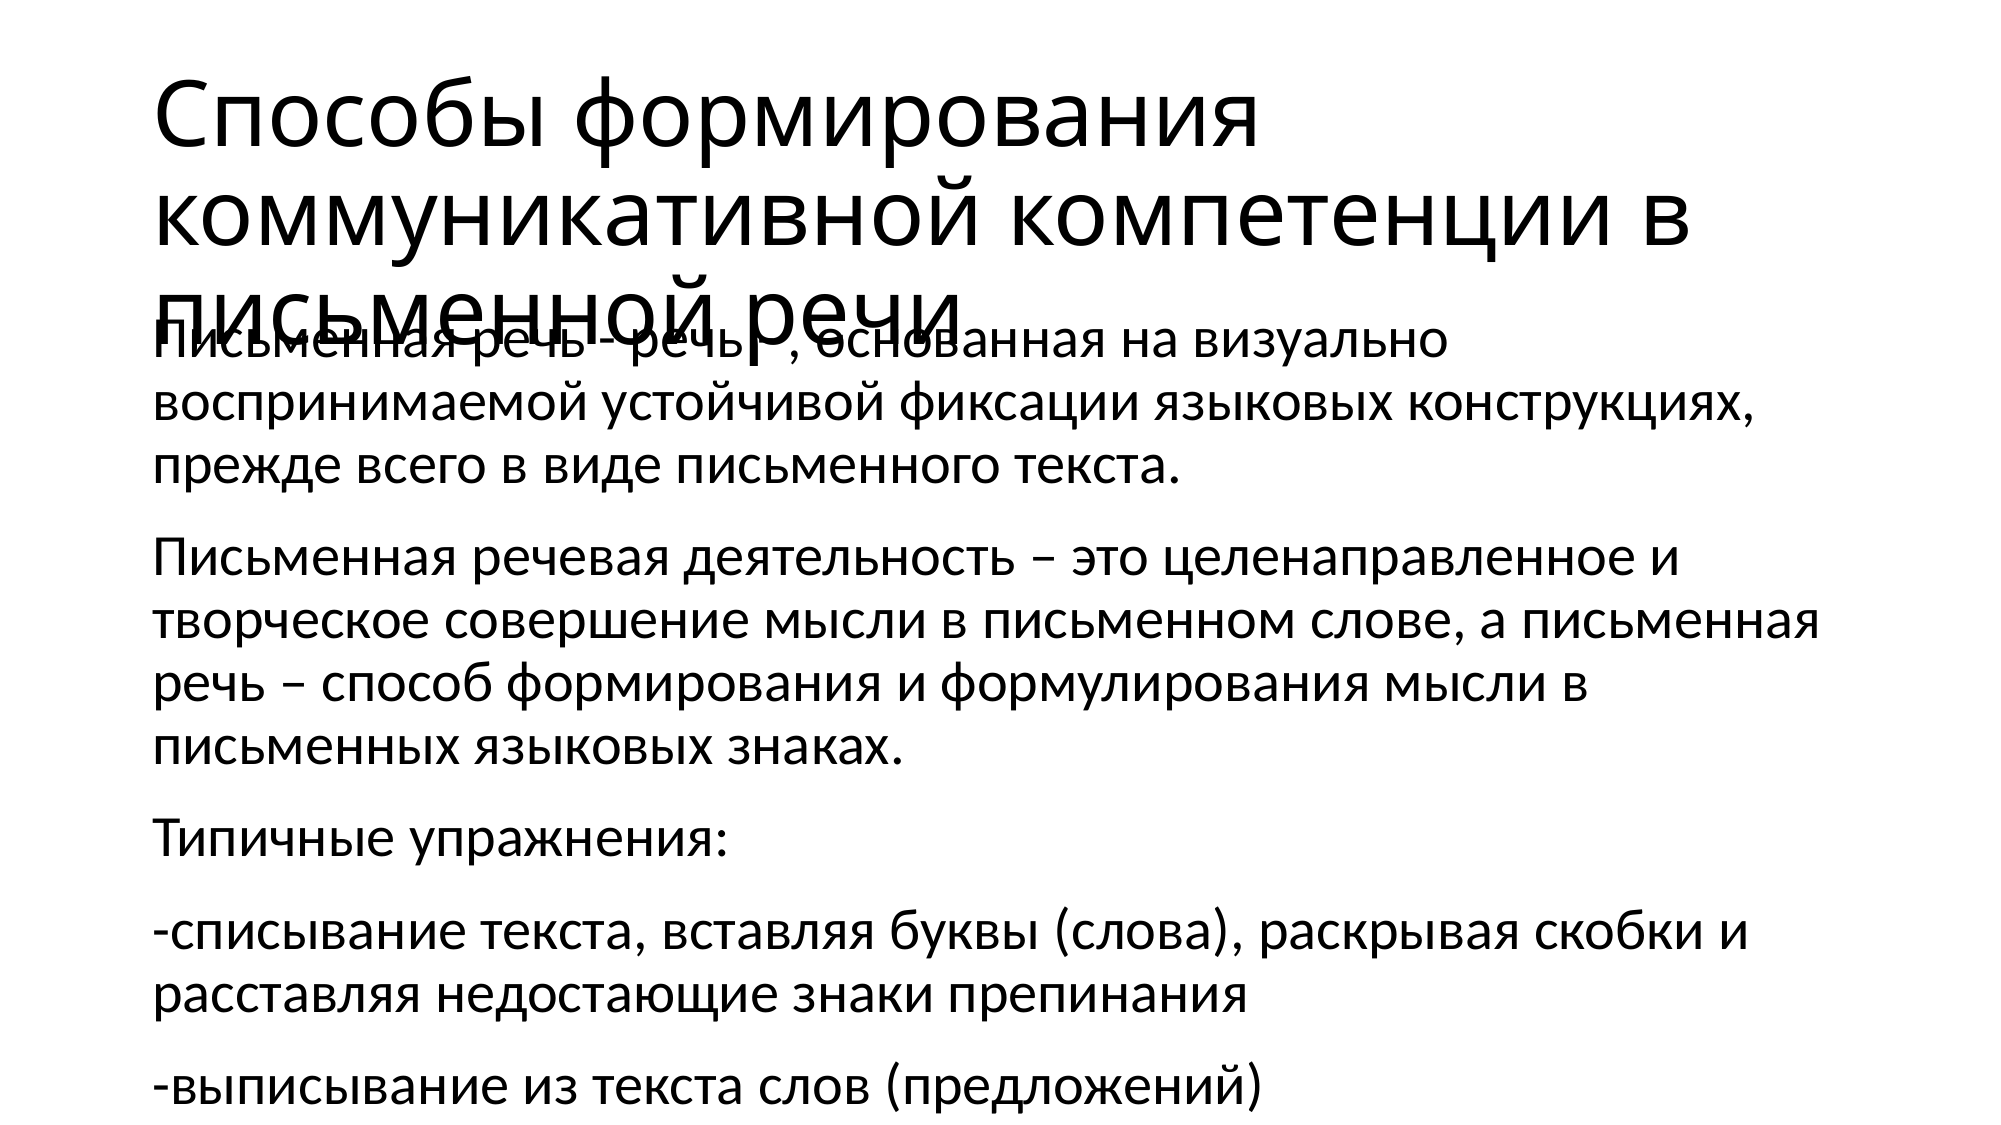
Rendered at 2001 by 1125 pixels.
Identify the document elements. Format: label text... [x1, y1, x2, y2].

title Способы формирования коммуникативной компетенции в письменной речи [137, 59, 1863, 278]
list Письменная речь - речь - , основанная на визуально воспринимаемой устойчивой фиксации языковых конструкциях, прежде всего в виде письменного текста. Письменная речевая деятельность – это целенаправленное и творческое совершение мысли в письменном слове, а письменная речь – способ формирования и формулирования мысли в письменных языковых знаках. Типичные упражнения: -списывание текстa, вставляя буквы (слова), раскрывая скобки и расставляя недостающие знаки препинания -выписывание из текста слов (предложений) -составление и запись предложений со словами (сущ. а т.д.) -диктант [137, 299, 1863, 1014]
